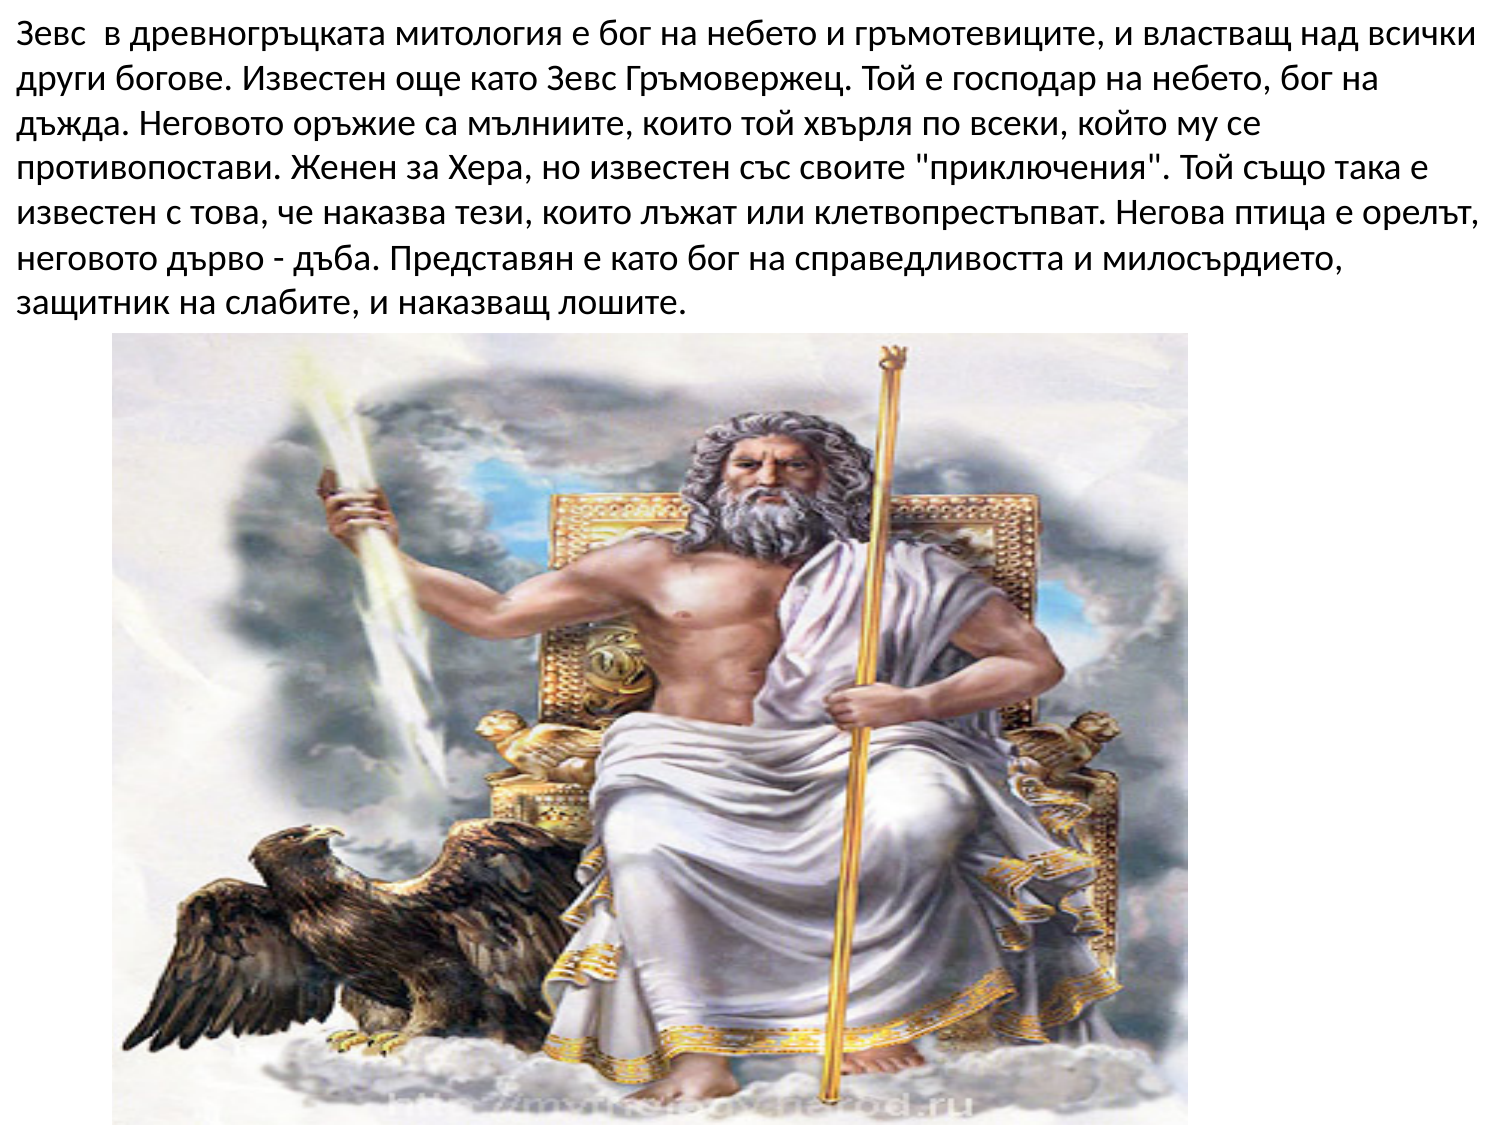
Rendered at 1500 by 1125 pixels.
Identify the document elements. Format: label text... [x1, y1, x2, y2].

picture [112, 333, 1188, 1125]
text_box Зевс в древногръцката митология е бог на небето и гръмотевиците, и властващ над всички други богове. Известен още като Зевс Гръмовержец. Той е господар на небето, бог на дъжда. Неговото оръжие са мълниите, които той хвърля по всеки, който му се противопостави. Женен за Хера, но известен със своите "приключения". Той също така е известен с това, че наказва тези, които лъжат или клетвопрестъпват. Негова птица е орелът, неговото дърво - дъба. Представян е като бог на справедливостта и милосърдието, защитник на слабите, и наказващ лошите. [1, 0, 1500, 330]
